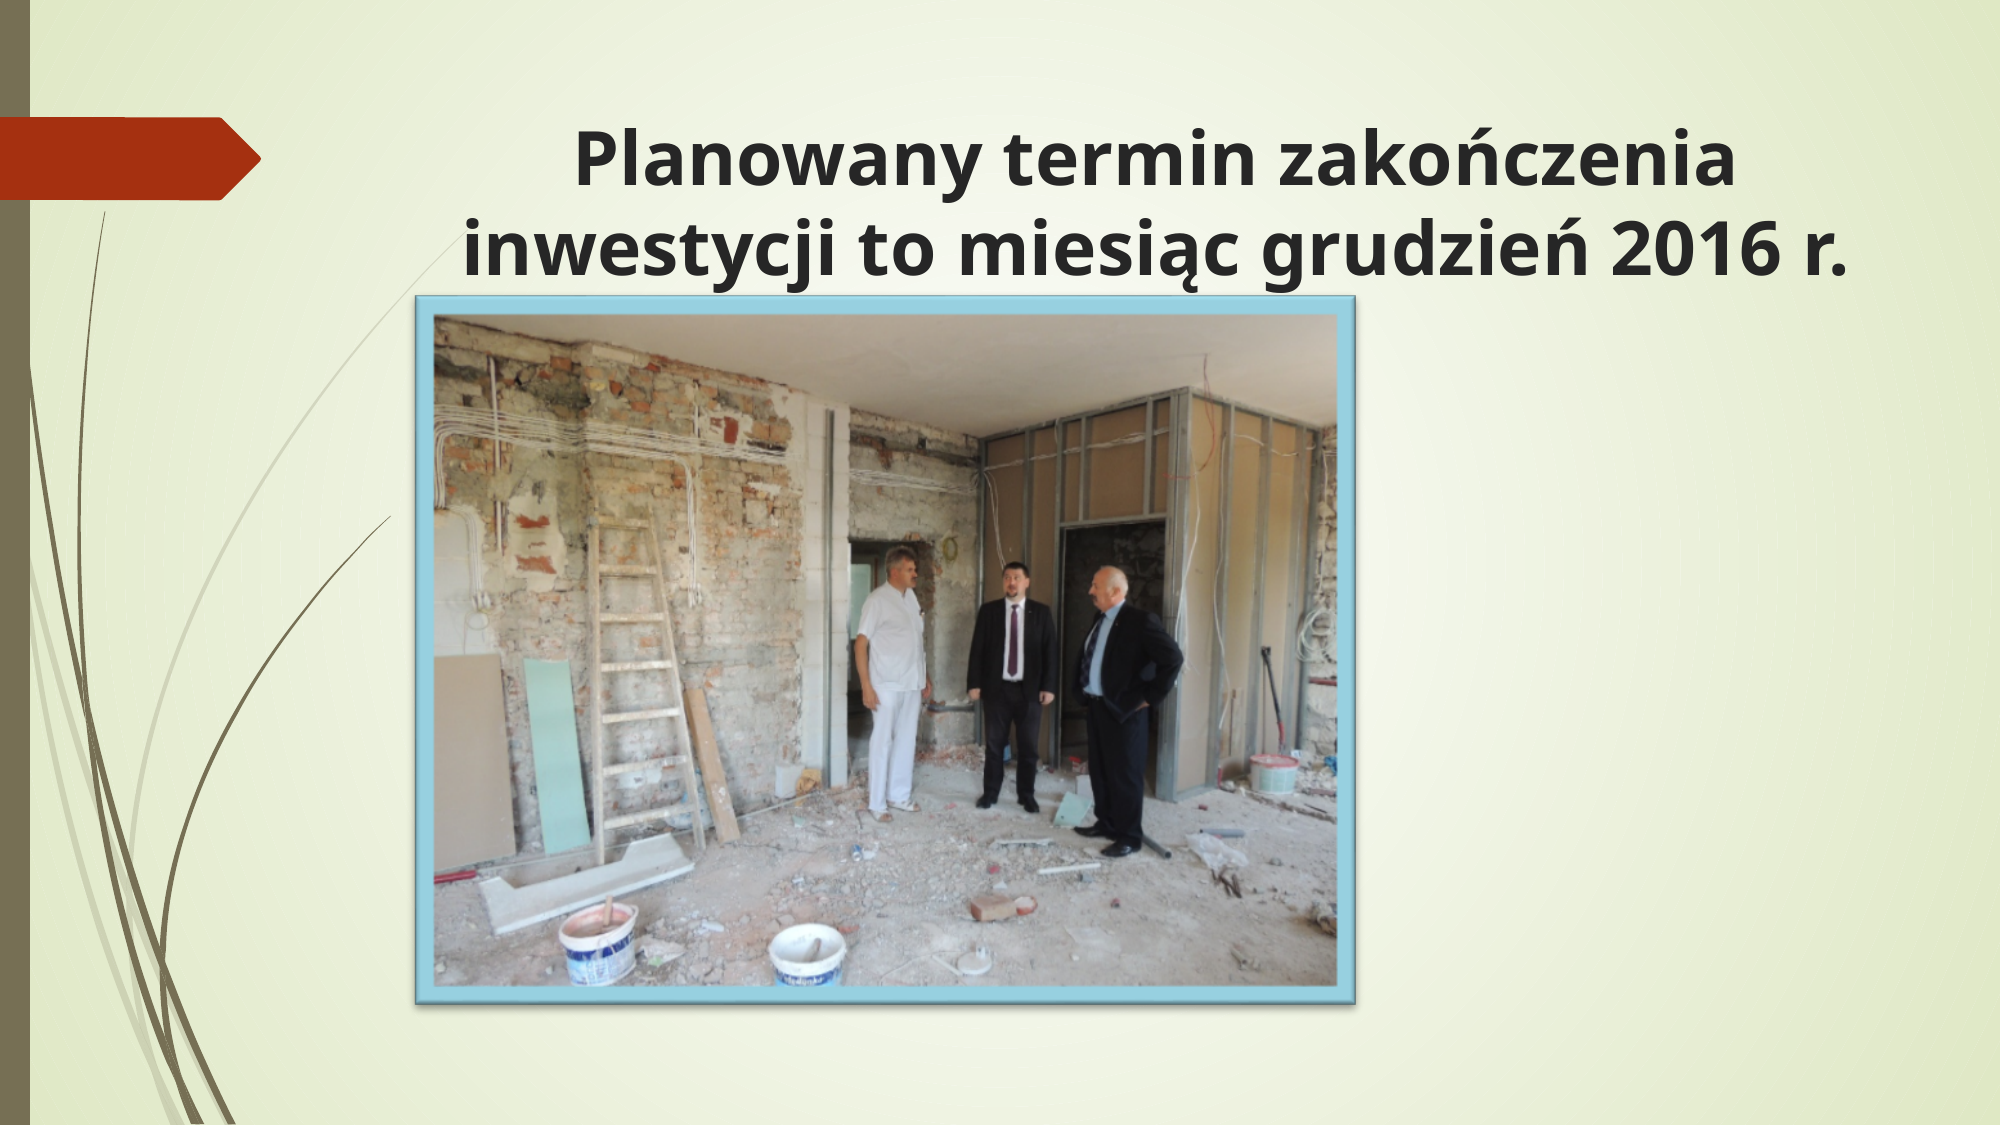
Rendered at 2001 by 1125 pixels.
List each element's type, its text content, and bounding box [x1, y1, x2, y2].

title Planowany termin zakończenia inwestycji to miesiąc grudzień 2016 r. [425, 102, 1888, 313]
picture [401, 285, 1370, 1023]
